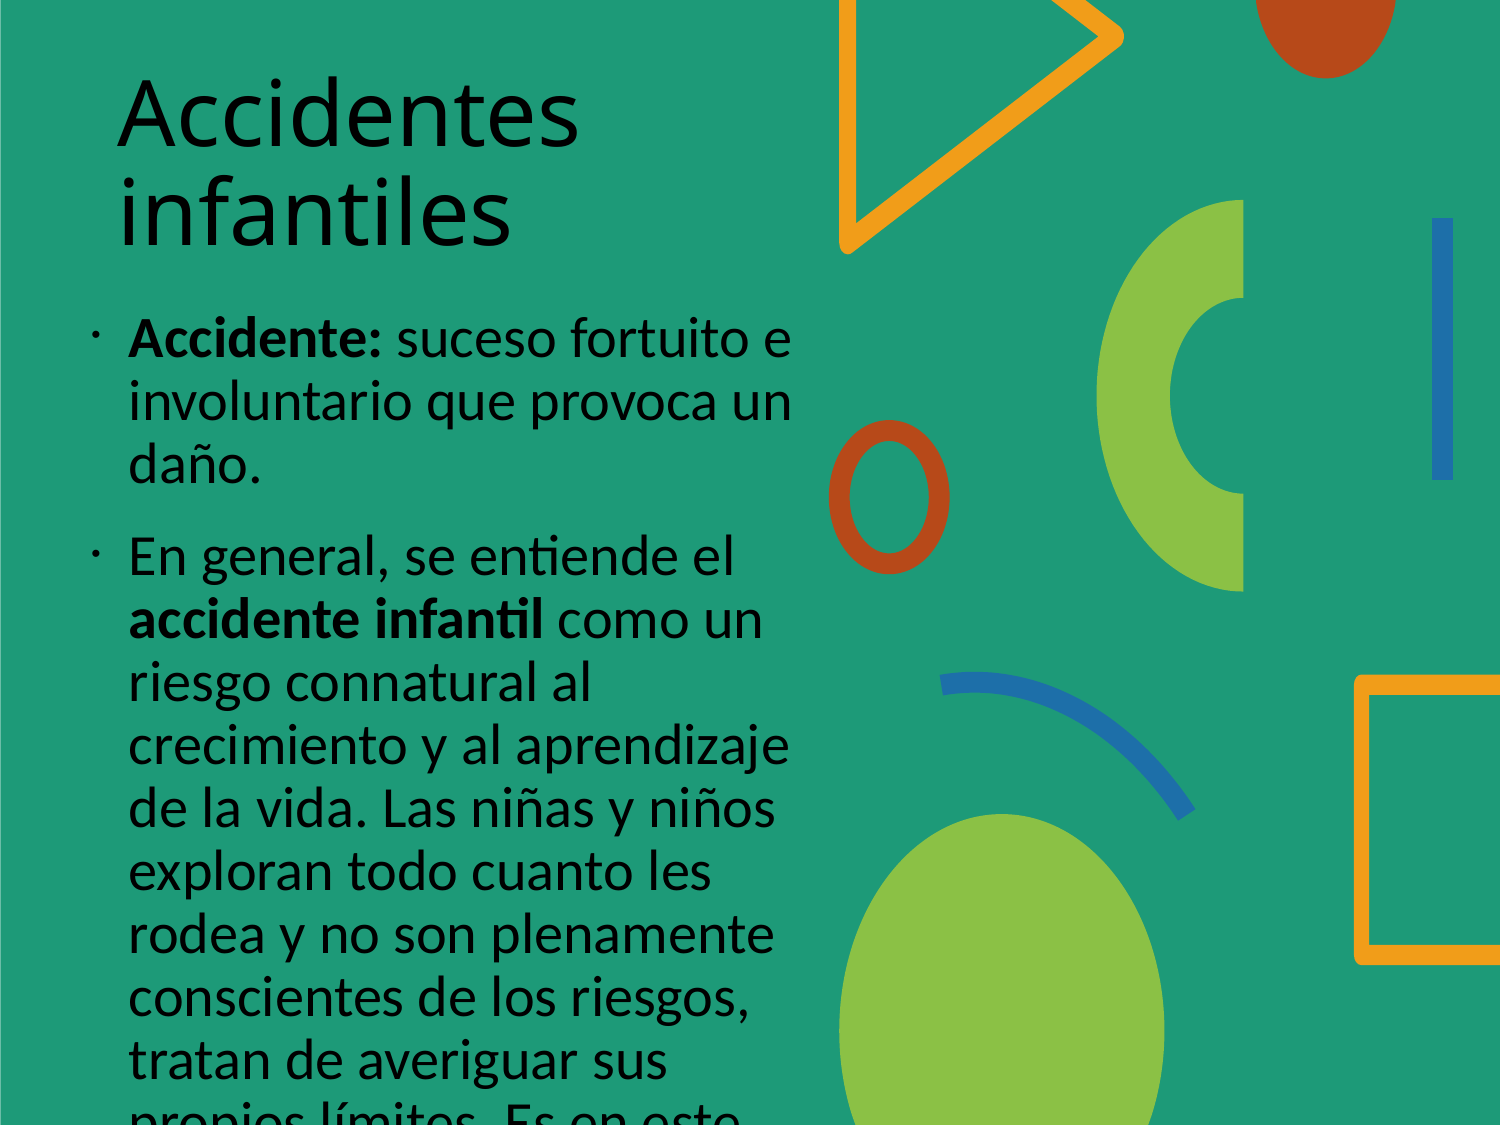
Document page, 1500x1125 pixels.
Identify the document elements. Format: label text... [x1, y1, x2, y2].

list Accidente: suceso fortuito e involuntario que provoca un daño. En general, se entiende el accidente infantil como un riesgo connatural al crecimiento y al aprendizaje de la vida. Las niñas y niños exploran todo cuanto les rodea y no son plenamente conscientes de los riesgos, tratan de averiguar sus propios límites. Es en este proceso donde están expuestos a multitud de riesgos o peligros. [76, 299, 821, 1014]
text_box [719, 1117, 734, 1125]
text_box [218, 1118, 232, 1125]
text_box [0, 0, 1500, 1125]
text_box [432, 1117, 447, 1125]
text_box [576, 1117, 591, 1125]
text_box [261, 1118, 276, 1125]
text_box [607, 1118, 620, 1125]
text_box [137, 1118, 151, 1125]
text_box [372, 1118, 384, 1125]
text_box [355, 1118, 367, 1125]
title Accidentes infantiles [103, 59, 787, 278]
text_box [186, 1118, 201, 1125]
text_box [648, 1117, 663, 1125]
